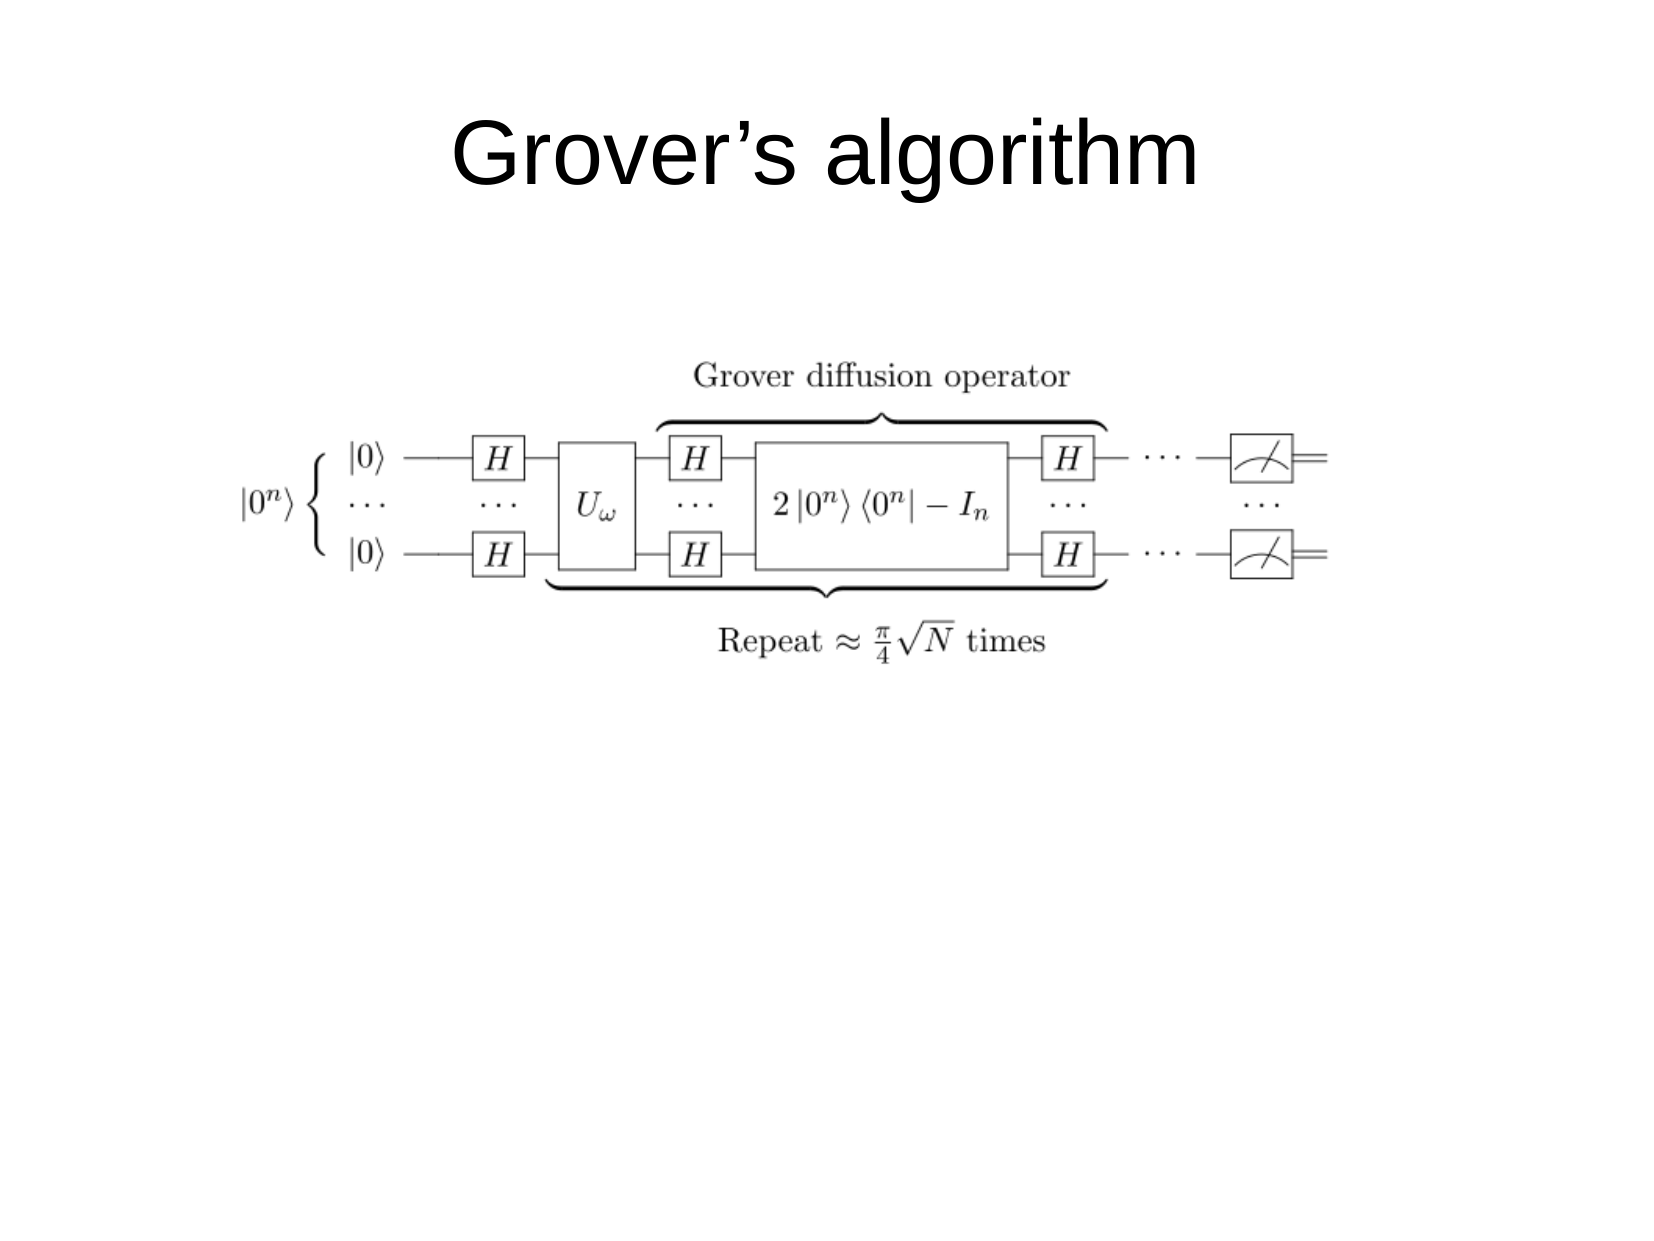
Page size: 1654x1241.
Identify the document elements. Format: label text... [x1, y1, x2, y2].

title Grover’s algorithm [82, 49, 1571, 257]
picture [202, 321, 1346, 686]
